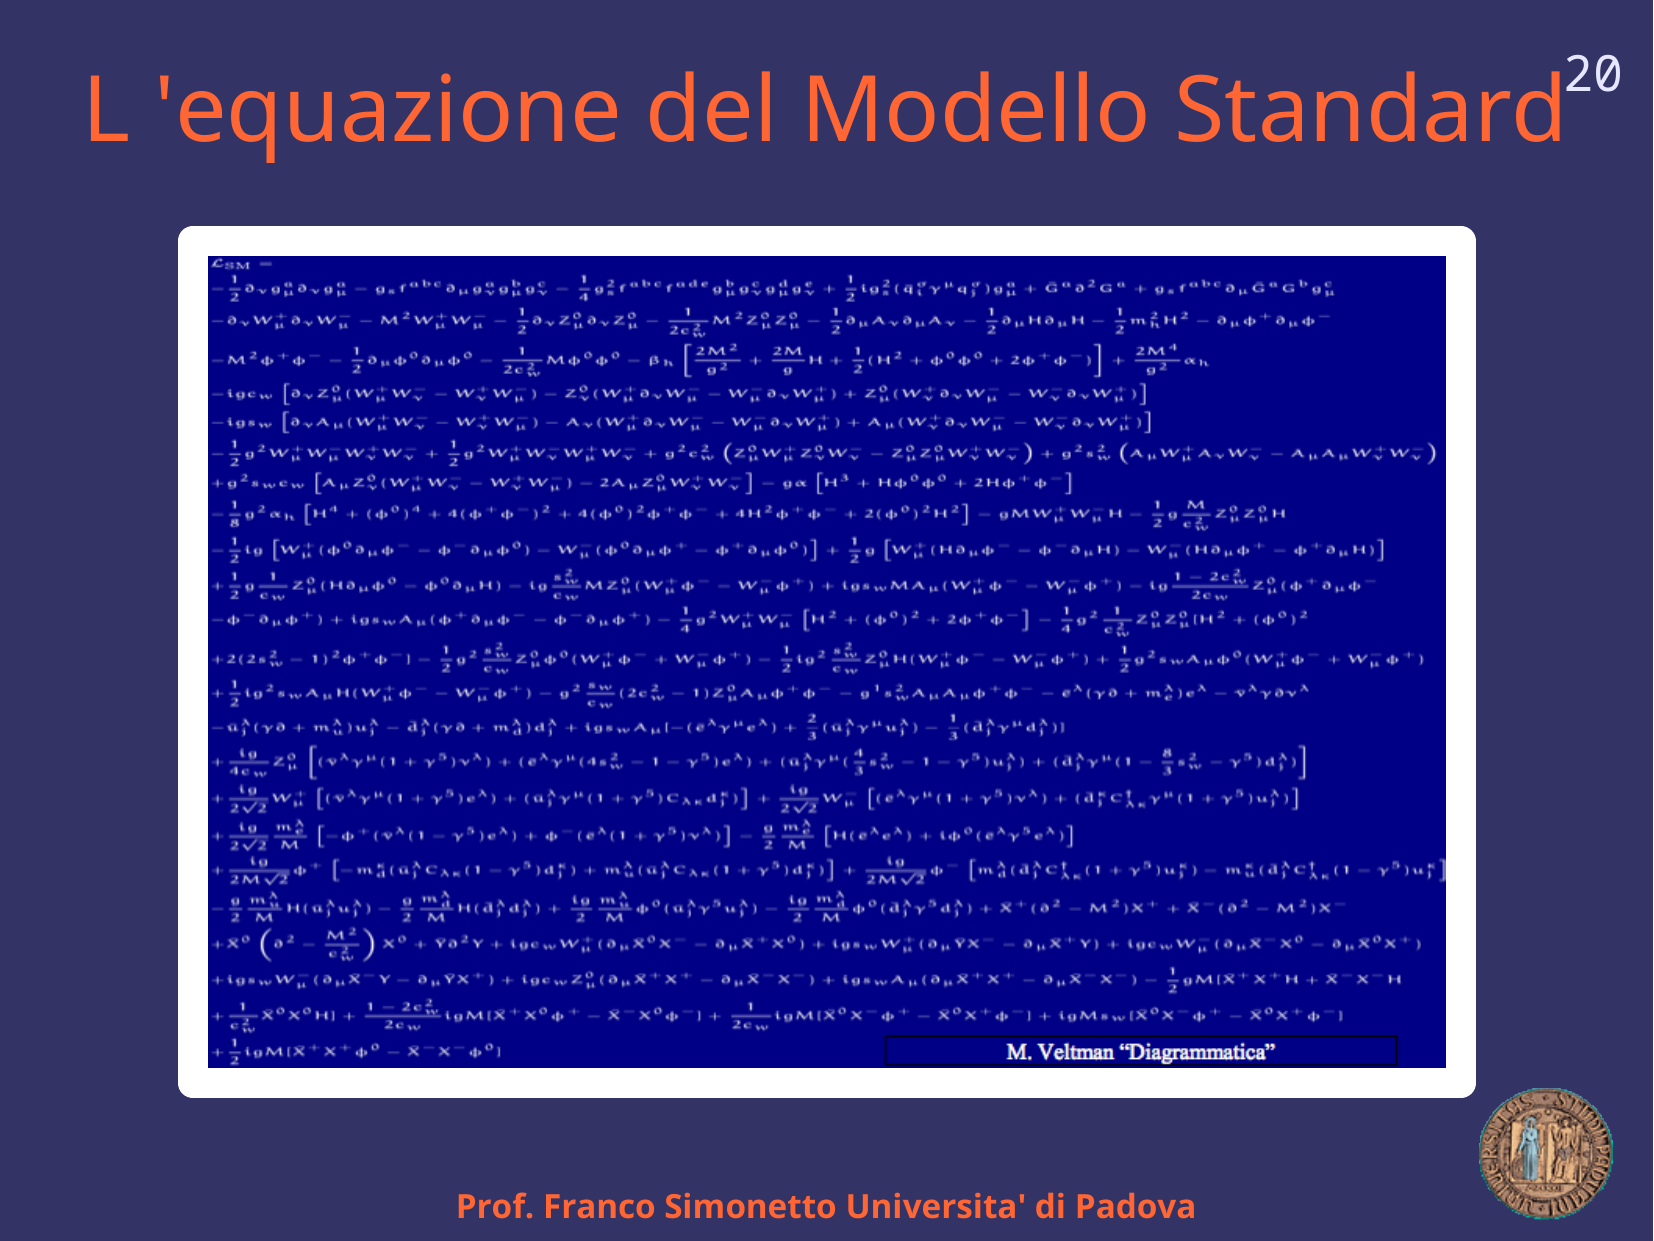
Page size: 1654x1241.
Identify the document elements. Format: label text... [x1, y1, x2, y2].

title L 'equazione del Modello Standard [82, 55, 1571, 156]
picture [1479, 1087, 1613, 1221]
picture [208, 255, 1446, 1069]
